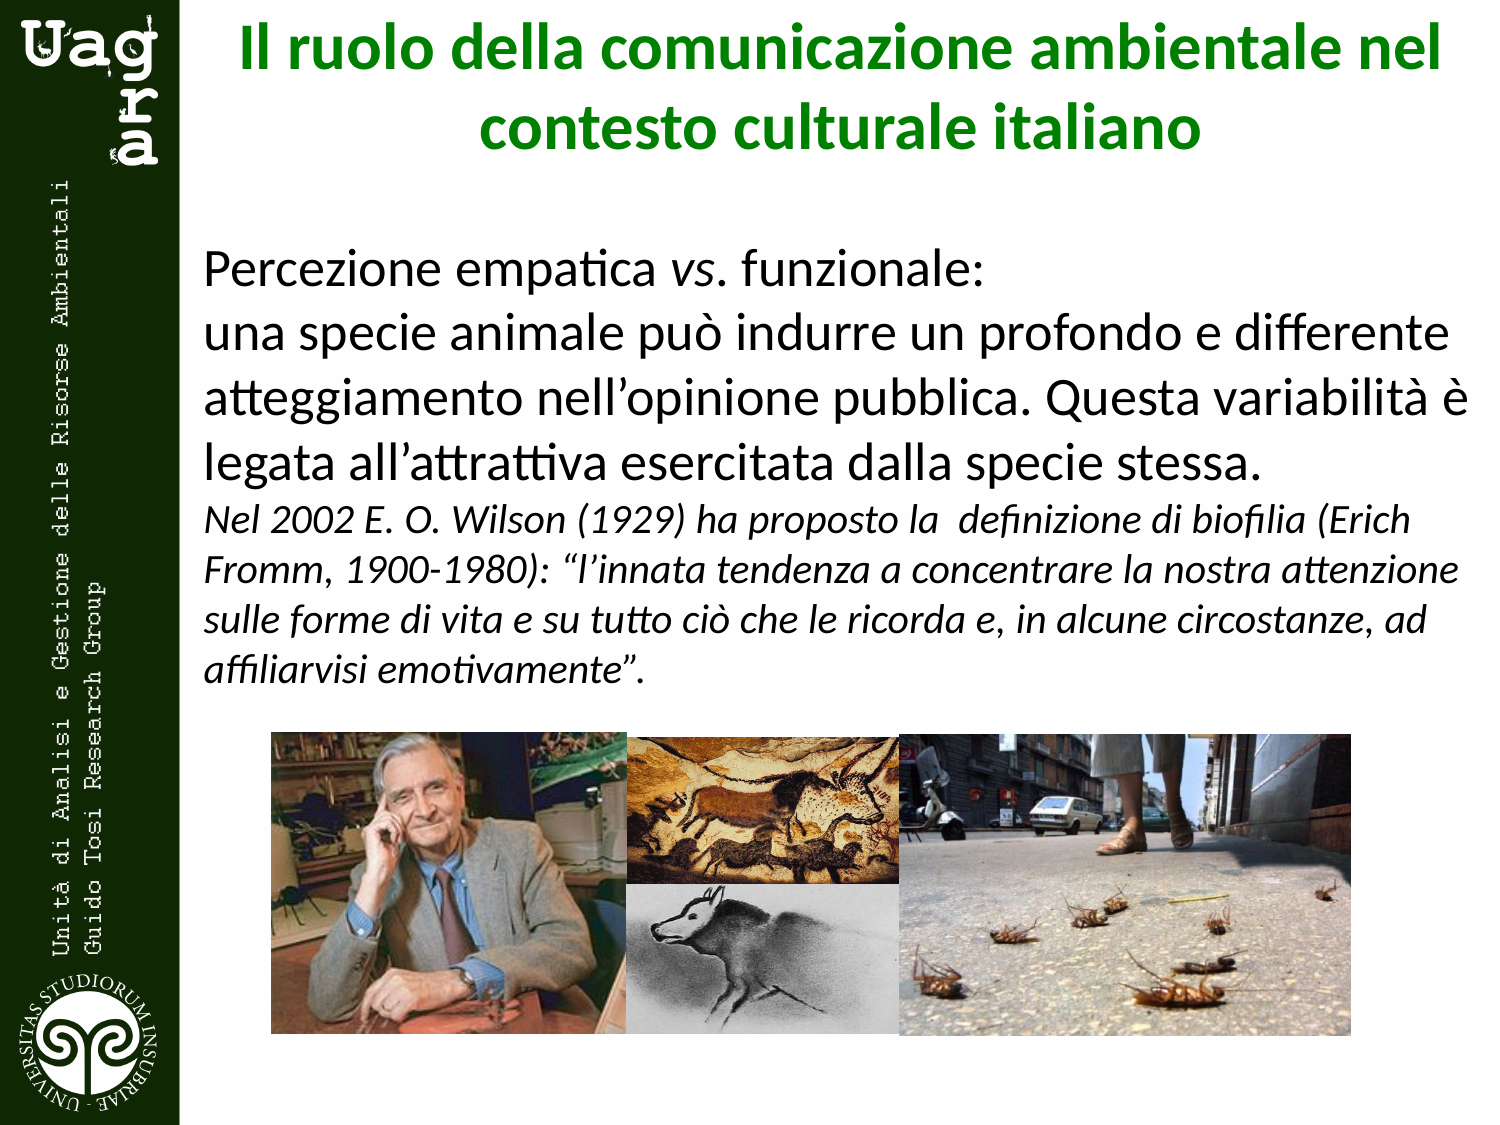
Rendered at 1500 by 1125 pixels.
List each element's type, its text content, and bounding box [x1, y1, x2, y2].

text_box Il ruolo della comunicazione ambientale nel contesto culturale italiano [194, 29, 1489, 136]
picture [0, 0, 1497, 1125]
text_box Percezione empatica vs. funzionale: una specie animale può indurre un profondo e differente atteggiamento nell’opinione pubblica. Questa variabilità è legata all’attrattiva esercitata dalla specie stessa. Nel 2002 E. O. Wilson (1929) ha proposto la definizione di biofilia (Erich Fromm, 1900-1980): “l’innata tendenza a concentrare la nostra attenzione sulle forme di vita e su tutto ciò che le ricorda e, in alcune circostanze, ad affiliarvisi emotivamente”. [188, 224, 1489, 1040]
